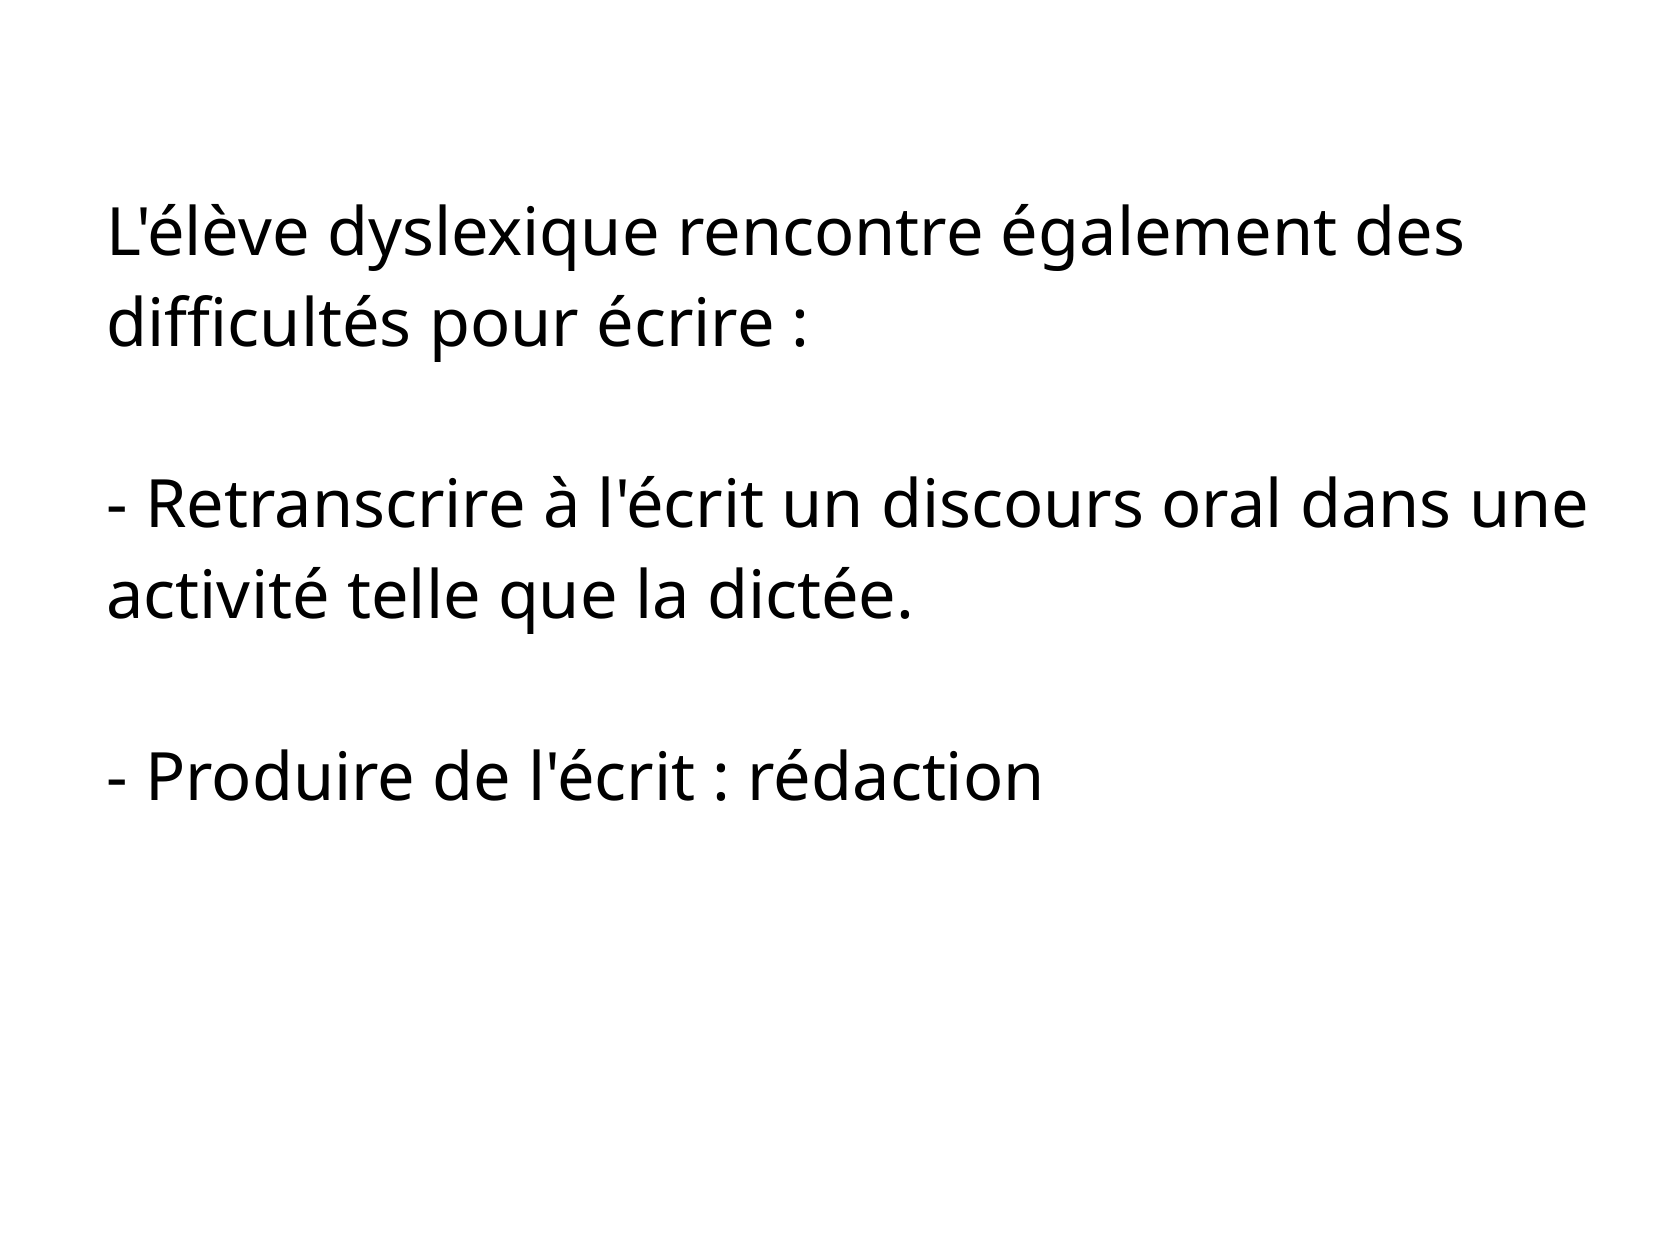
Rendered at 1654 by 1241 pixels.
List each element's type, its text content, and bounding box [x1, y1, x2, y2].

subtitle L'élève dyslexique rencontre également des difficultés pour écrire : - Retranscrire à l'écrit un discours oral dans une activité telle que la dictée. - Produire de l'écrit : rédaction [106, 147, 1595, 857]
